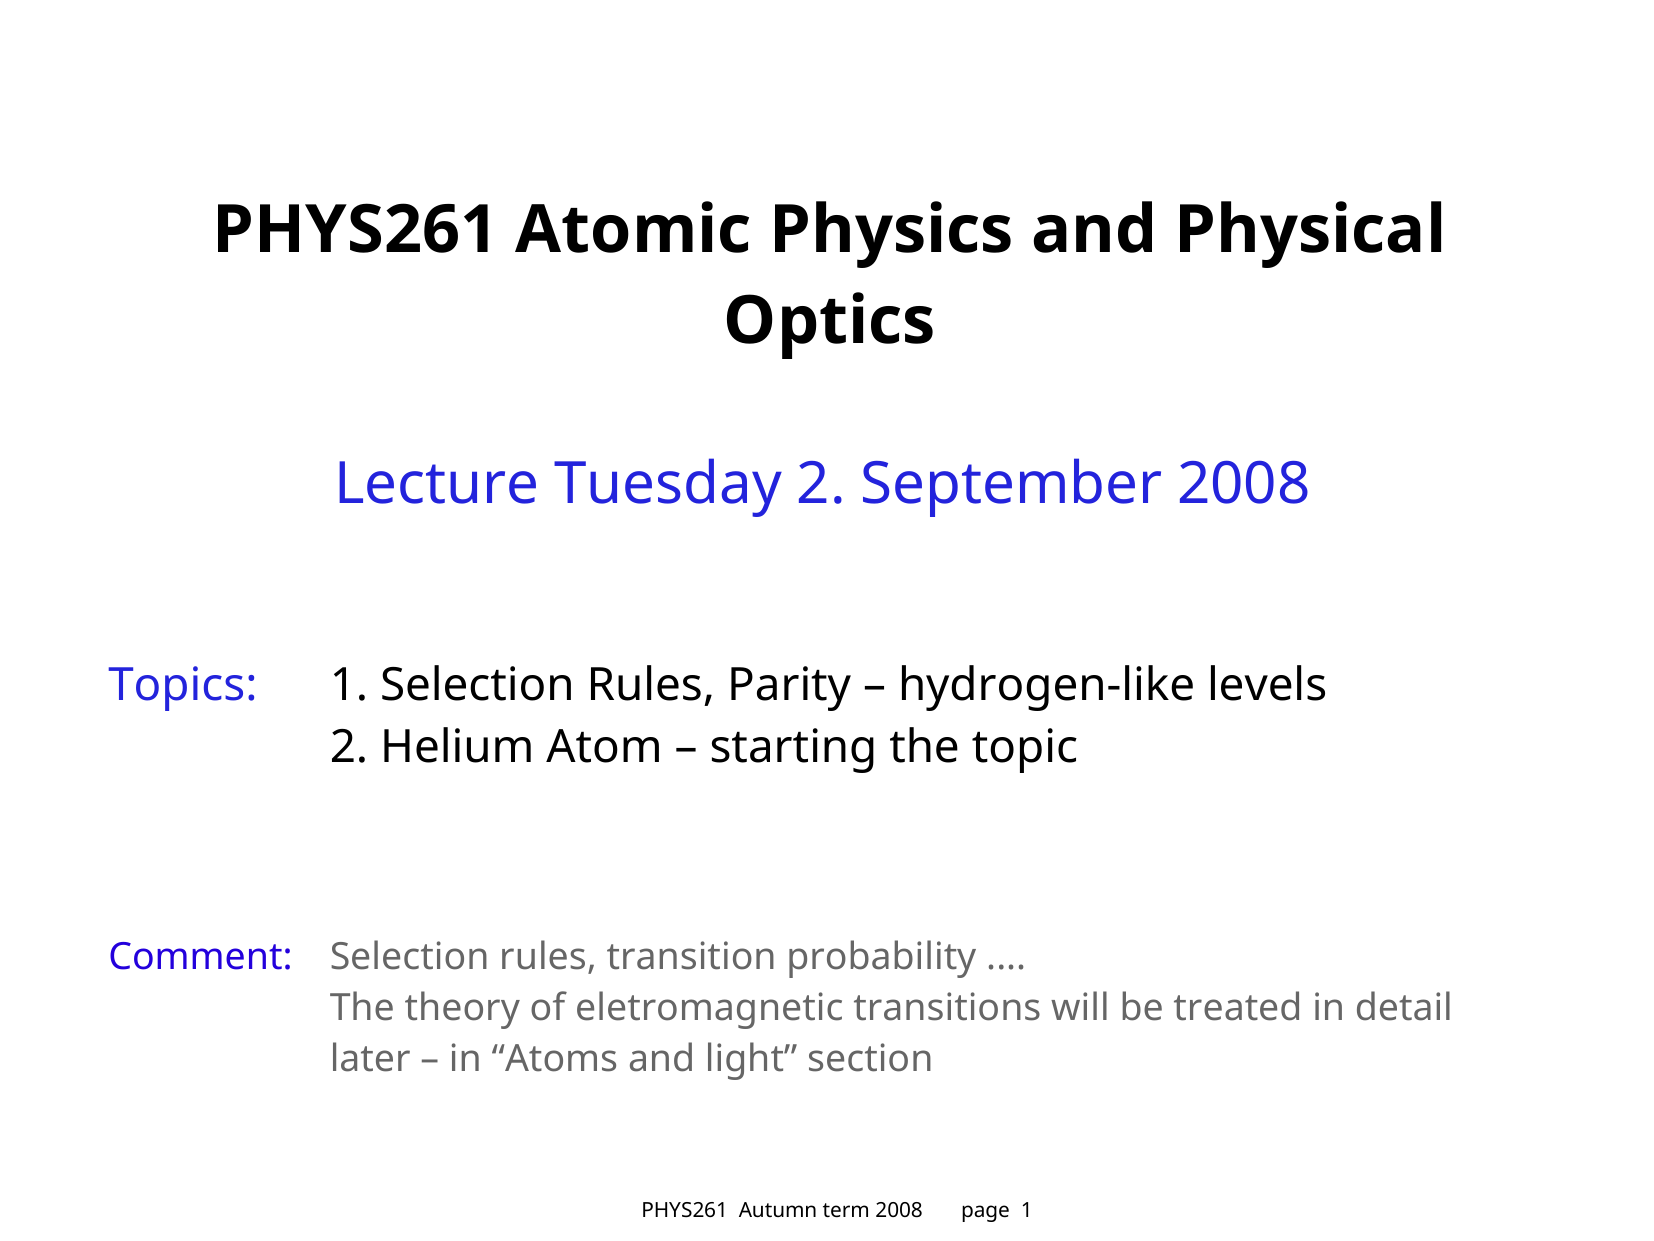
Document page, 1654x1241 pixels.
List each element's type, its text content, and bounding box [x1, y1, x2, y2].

text_box PHYS261 Atomic Physics and Physical Optics Lecture Tuesday 2. September 2008 Topics: 1. Selection Rules, Parity – hydrogen-like levels 2. Helium Atom – starting the topic Comment: Selection rules, transition probability .... The theory of eletromagnetic transitions will be treated in detail later – in “Atoms and light” section [93, 173, 1567, 1112]
